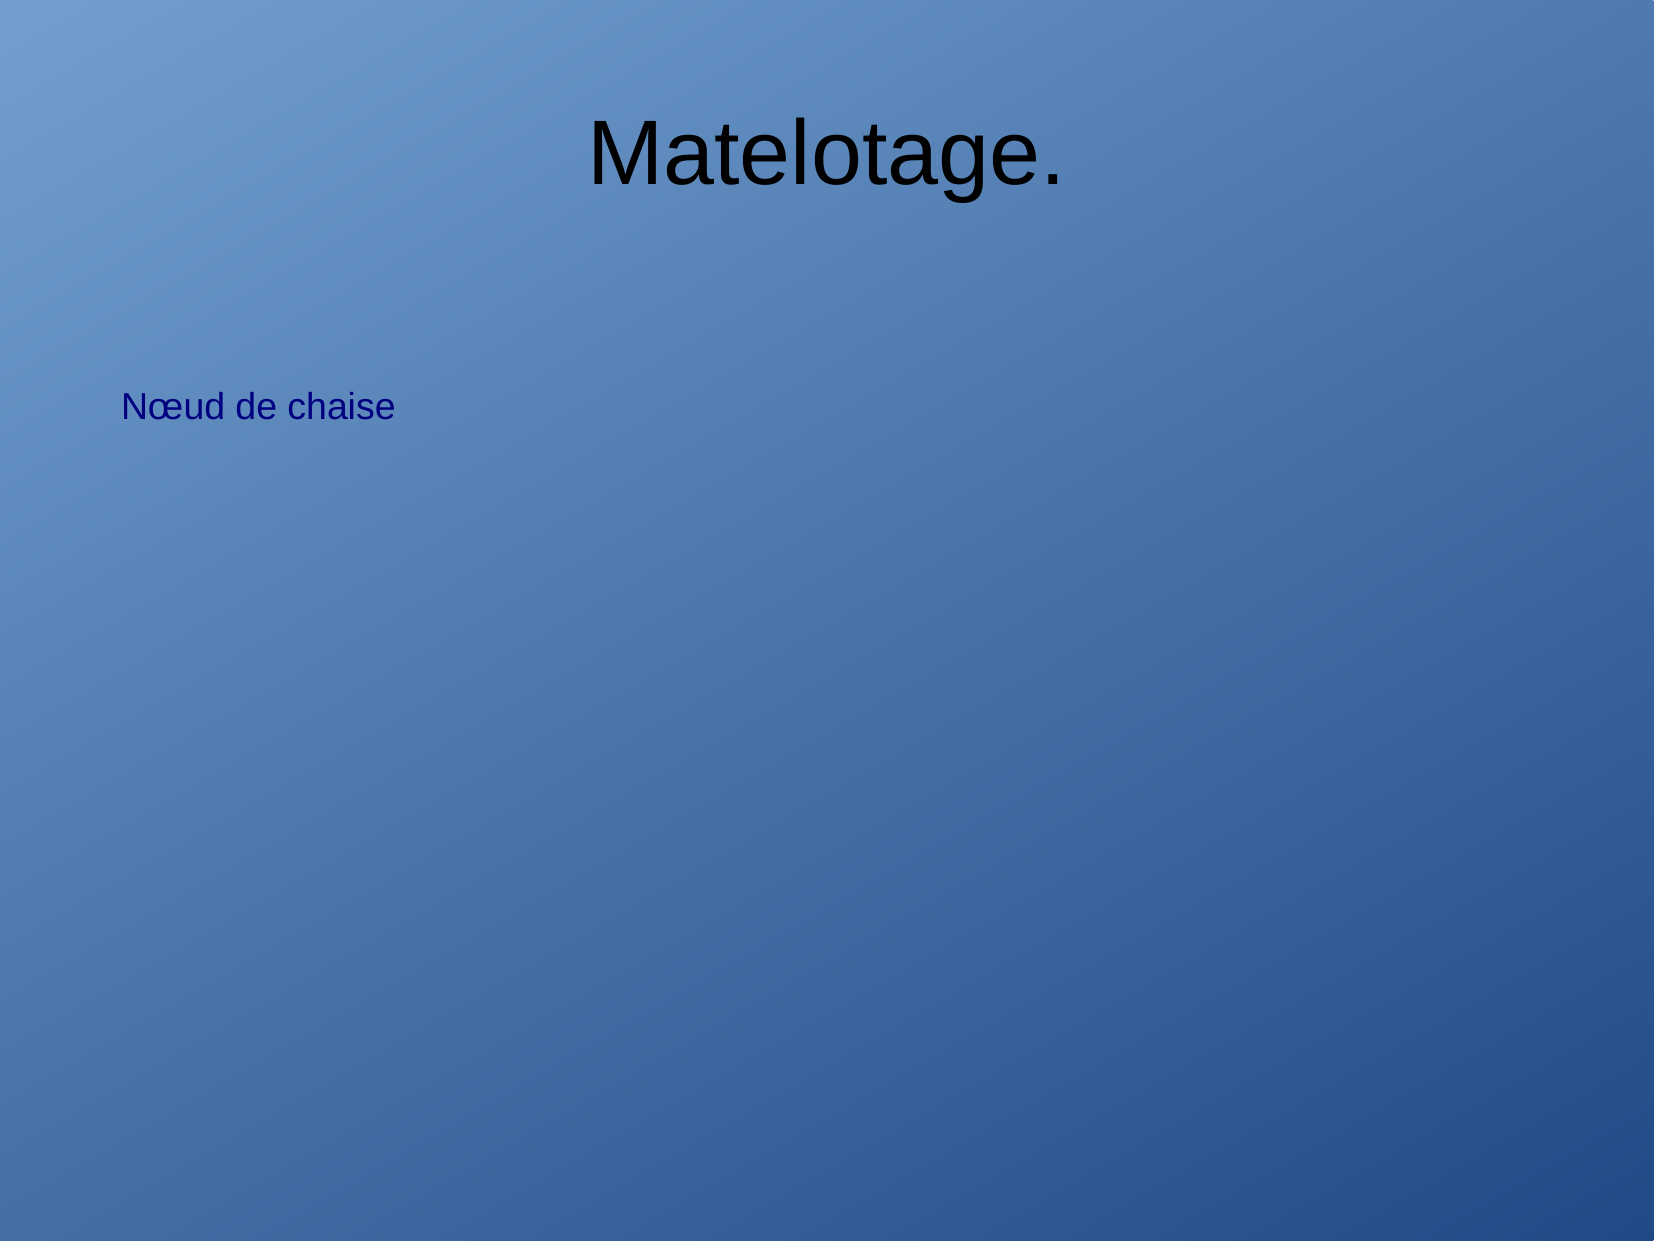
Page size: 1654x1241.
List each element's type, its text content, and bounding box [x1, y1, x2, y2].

text_box Nœud de chaise [106, 377, 414, 435]
title Matelotage. [82, 49, 1571, 257]
